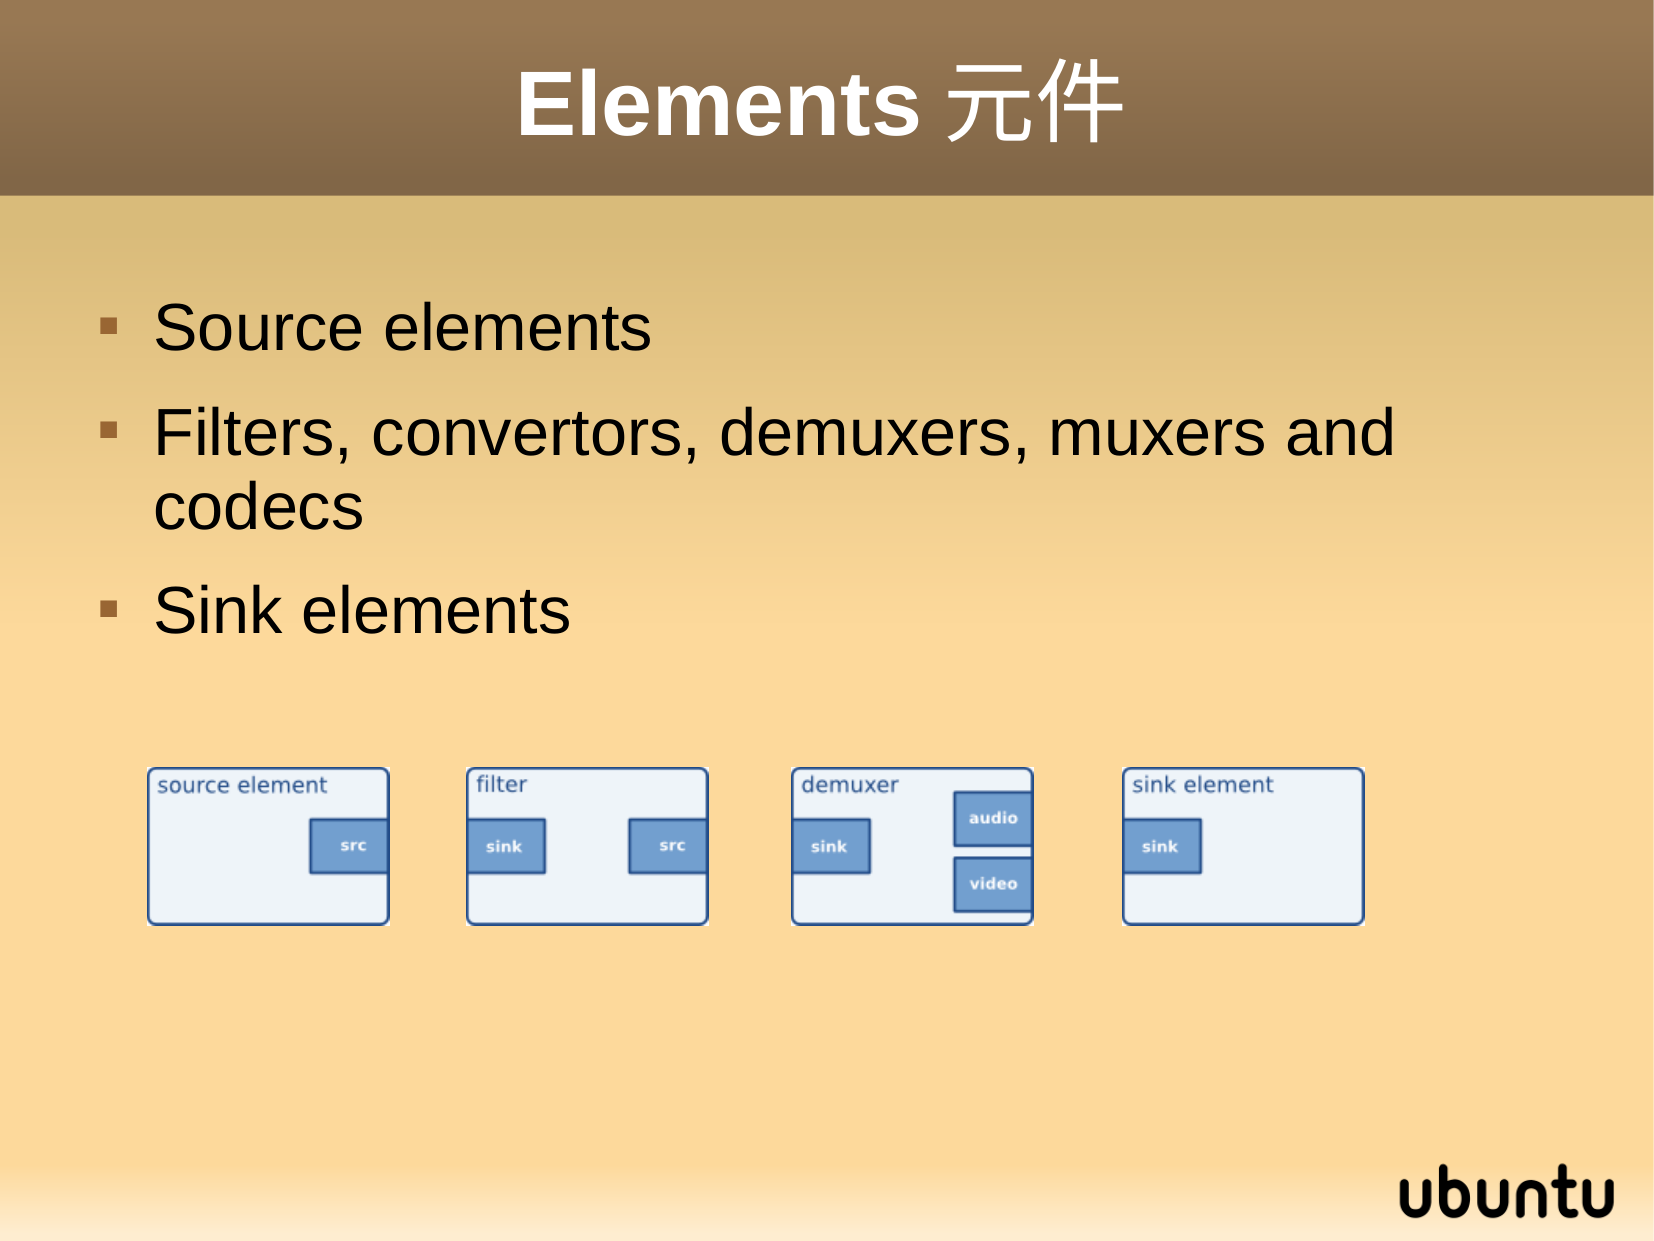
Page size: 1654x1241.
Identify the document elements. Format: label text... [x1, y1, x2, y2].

list Source elements Filters, convertors, demuxers, muxers and codecs Sink elements [82, 290, 1571, 1094]
picture [0, 0, 1654, 1241]
title Elements元件 [76, 7, 1565, 200]
